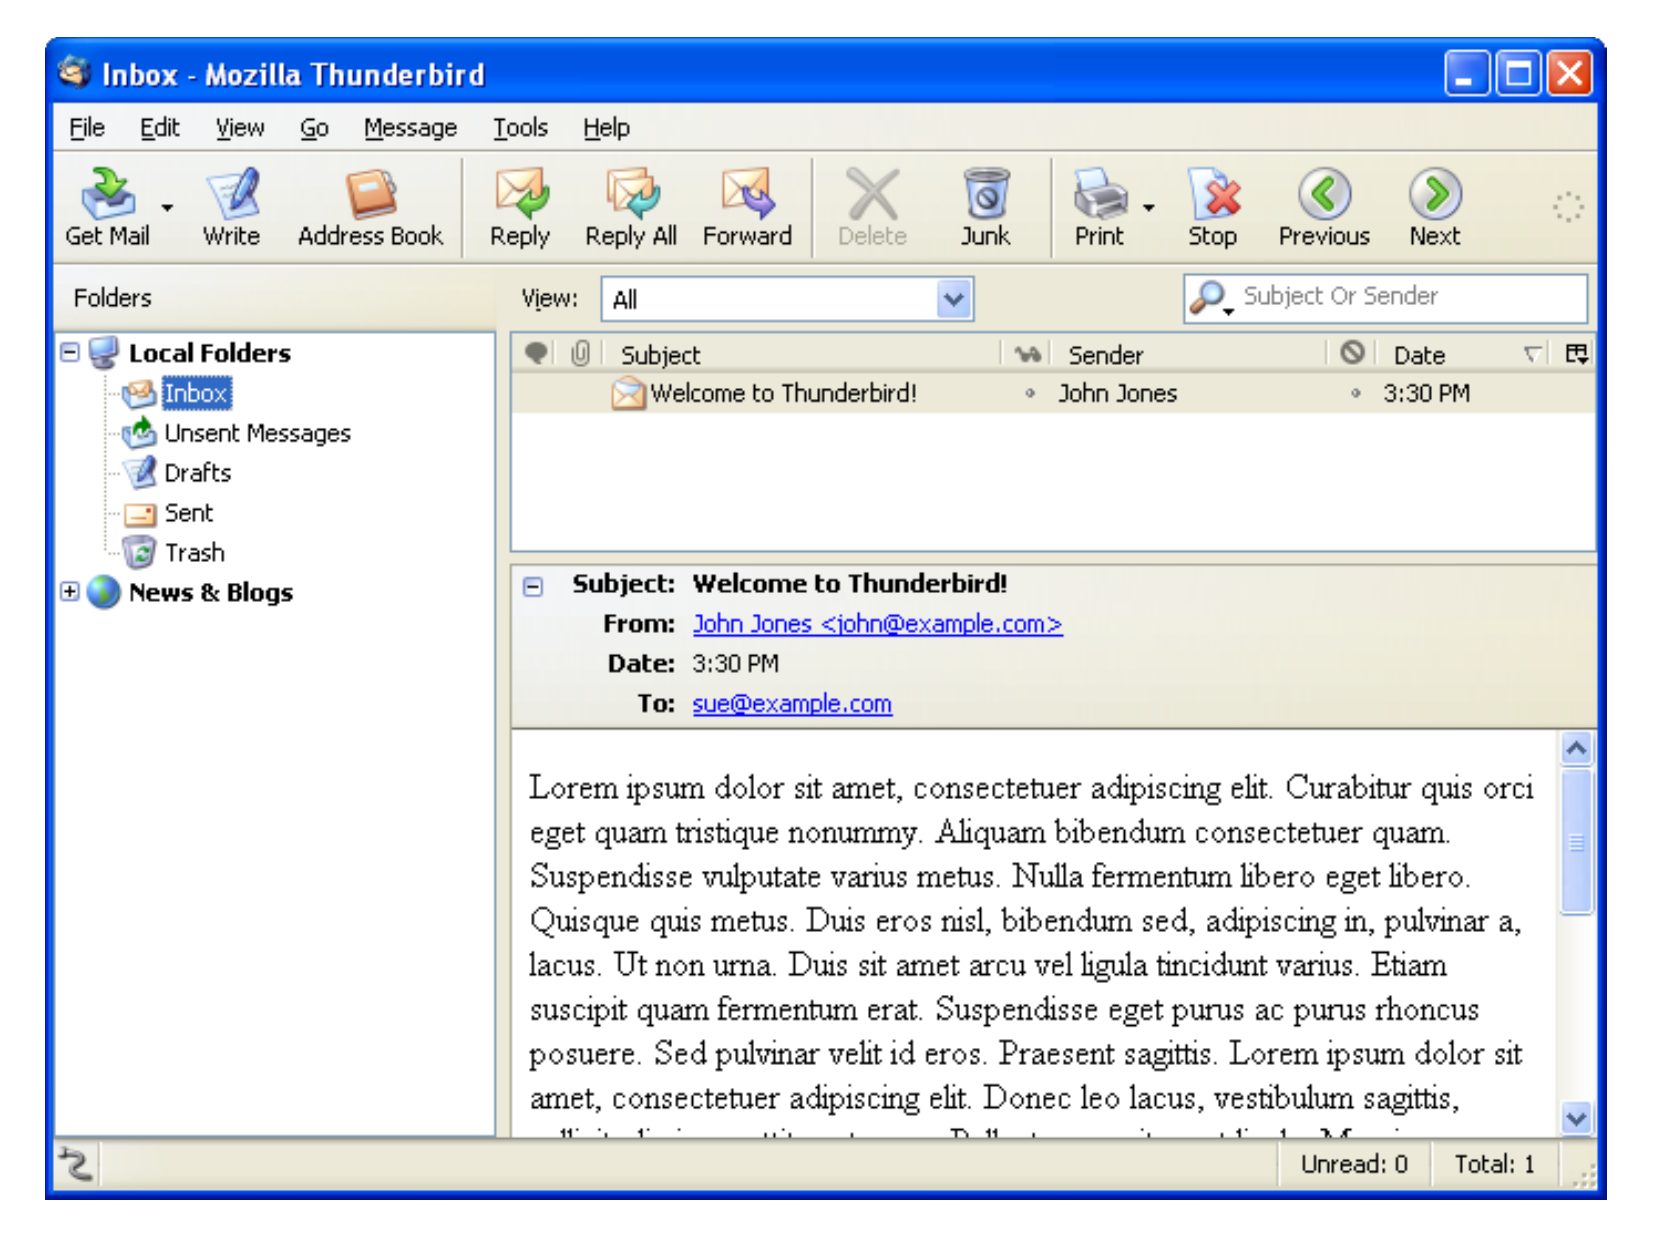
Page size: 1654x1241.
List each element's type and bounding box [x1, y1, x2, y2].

picture [45, 37, 1607, 1201]
